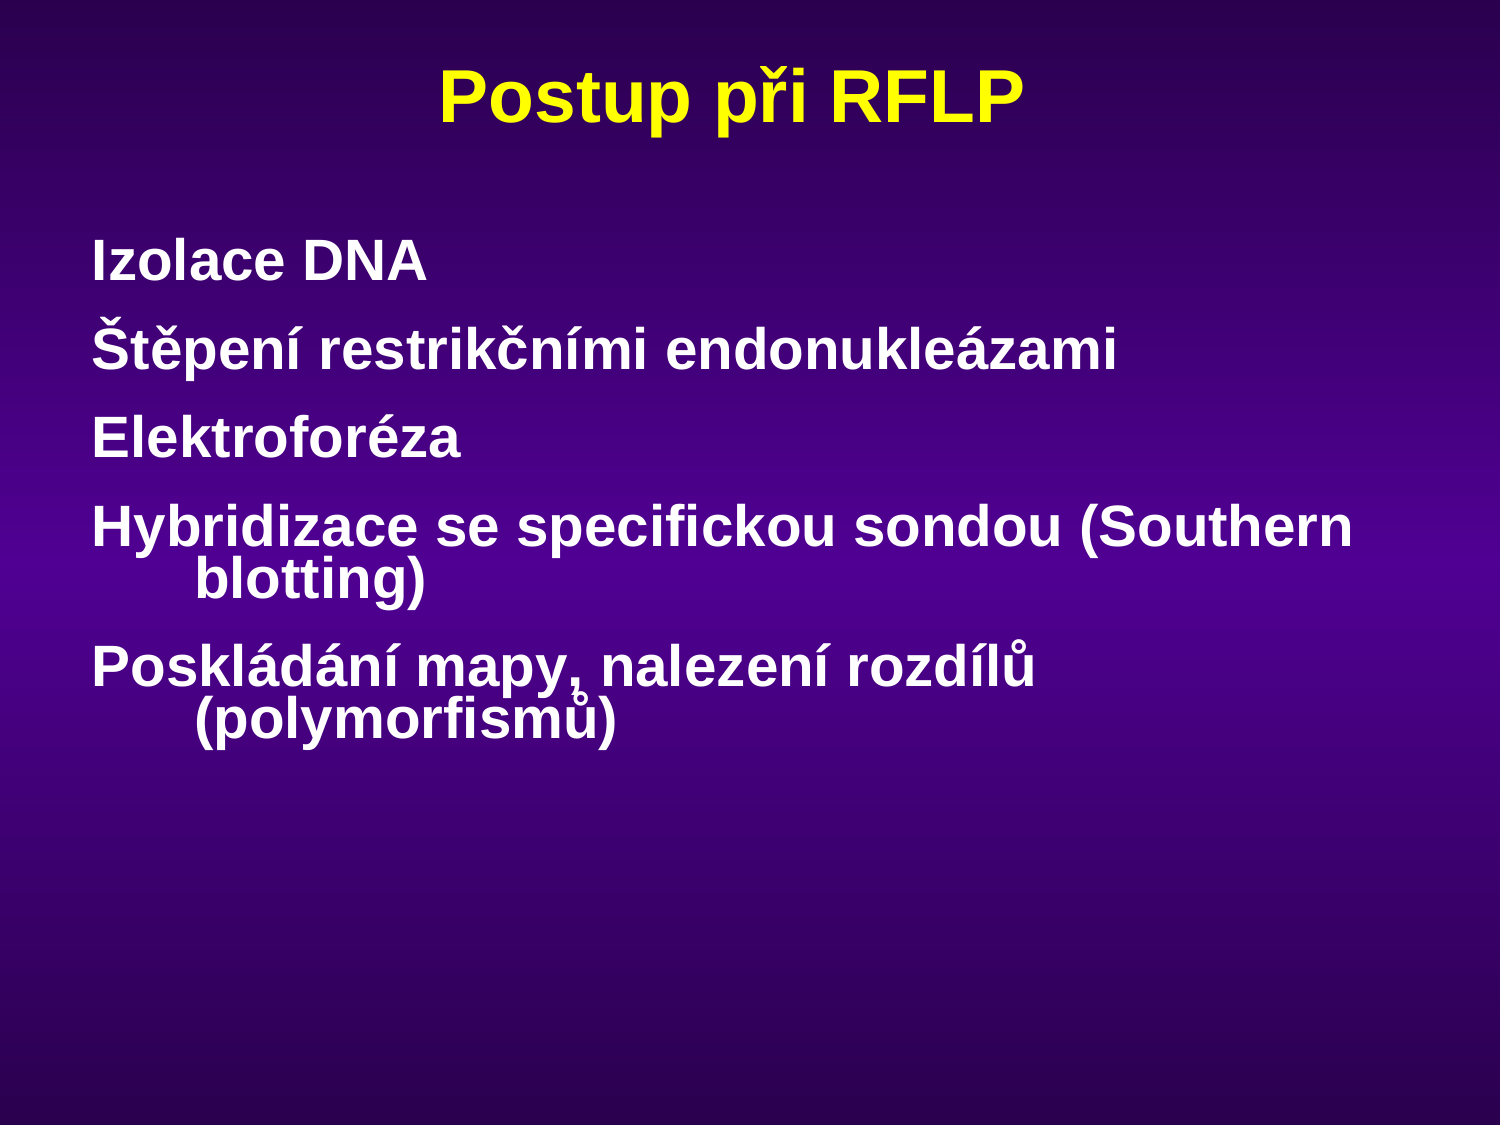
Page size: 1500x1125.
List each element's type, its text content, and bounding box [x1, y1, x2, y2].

title Postup při RFLP [76, 42, 1388, 150]
list Izolace DNA Štěpení restrikčními endonukleázami Elektroforéza Hybridizace se specifickou sondou (Southern blotting) Poskládání mapy, nalezení rozdílů (polymorfismů) [76, 231, 1436, 785]
